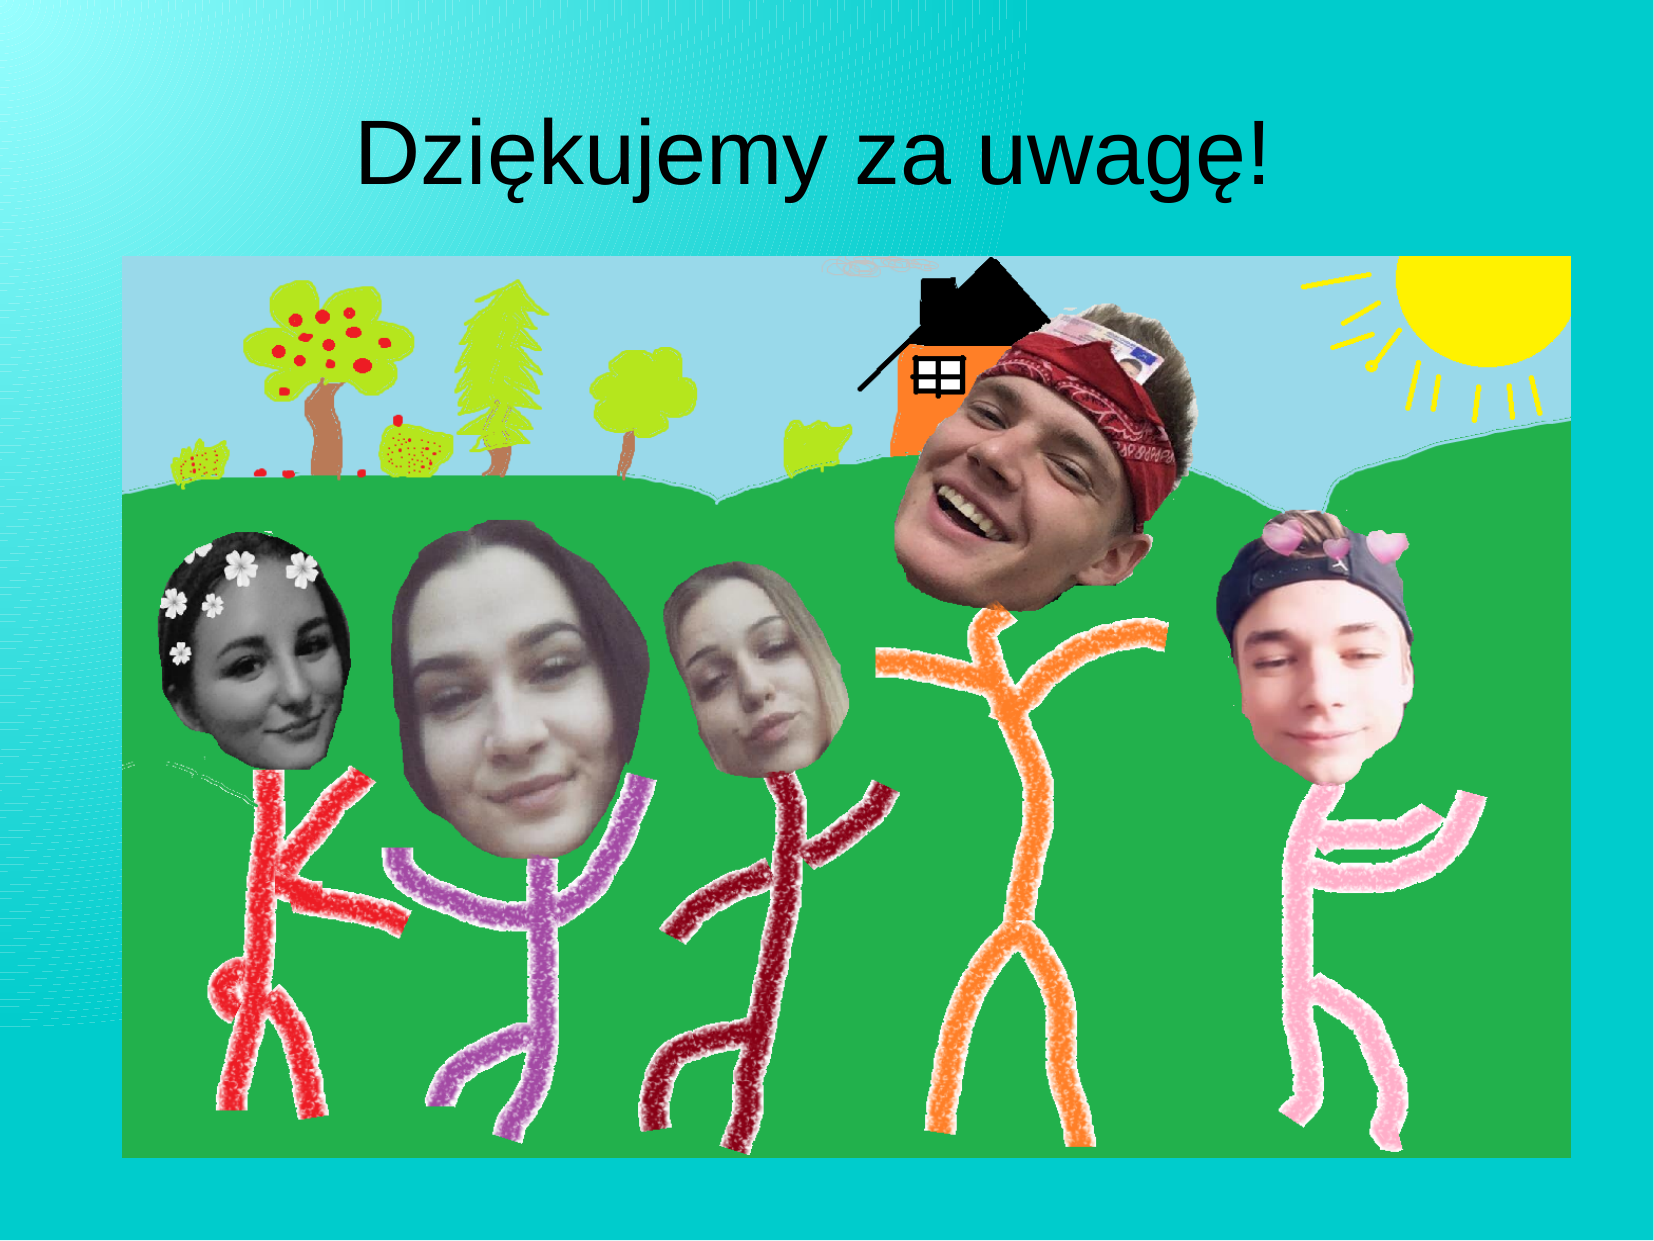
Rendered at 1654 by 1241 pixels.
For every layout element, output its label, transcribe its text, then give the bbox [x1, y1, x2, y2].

title Dziękujemy za uwagę! [82, 49, 1571, 257]
picture [122, 257, 1571, 1158]
